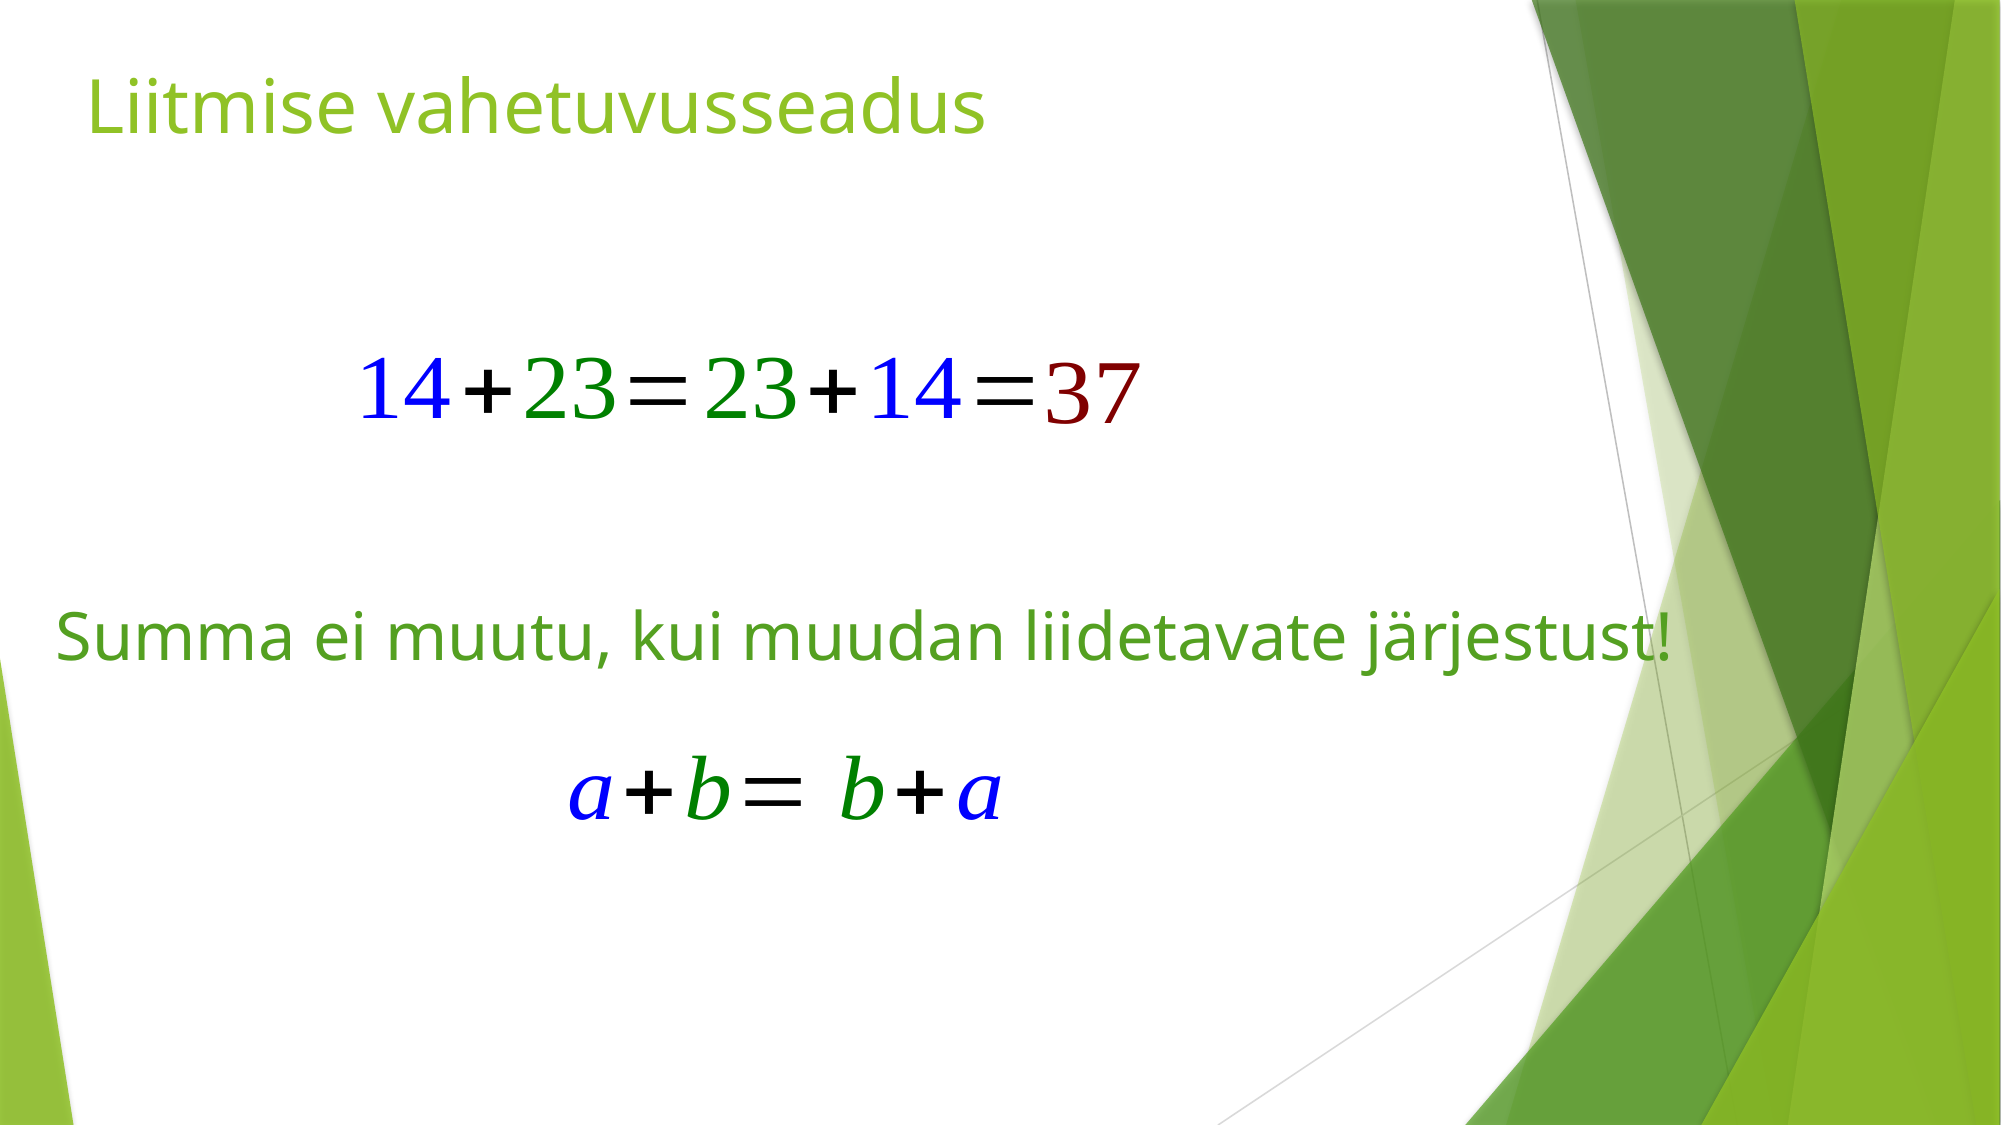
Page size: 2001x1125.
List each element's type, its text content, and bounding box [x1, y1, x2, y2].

title Liitmise vahetuvusseadus [70, 50, 1481, 268]
chart [555, 737, 825, 839]
chart [346, 337, 1155, 443]
text_box Summa ei muutu, kui muudan liidetavate järjestust! [40, 586, 1691, 682]
chart [826, 737, 1016, 839]
